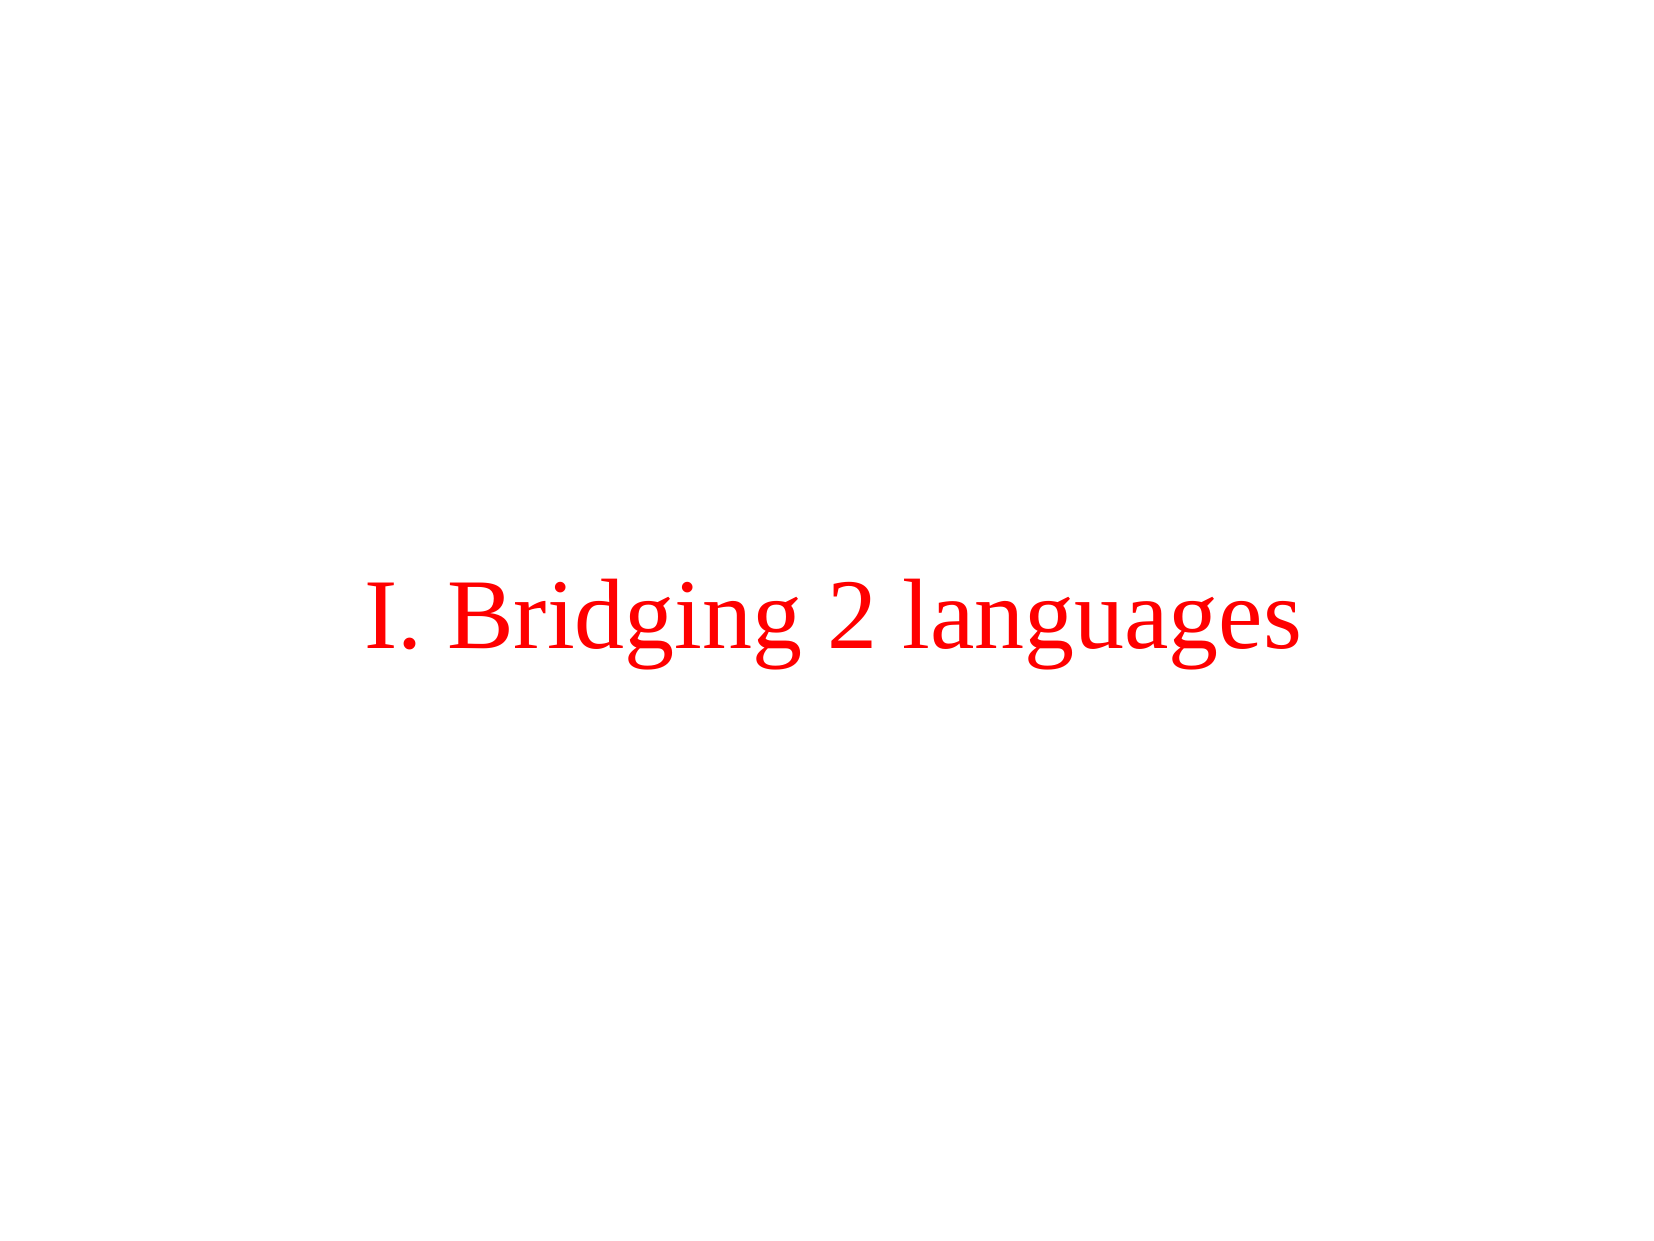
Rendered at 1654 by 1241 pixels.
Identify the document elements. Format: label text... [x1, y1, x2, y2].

text_box I. Bridging 2 languages [29, 559, 1638, 681]
